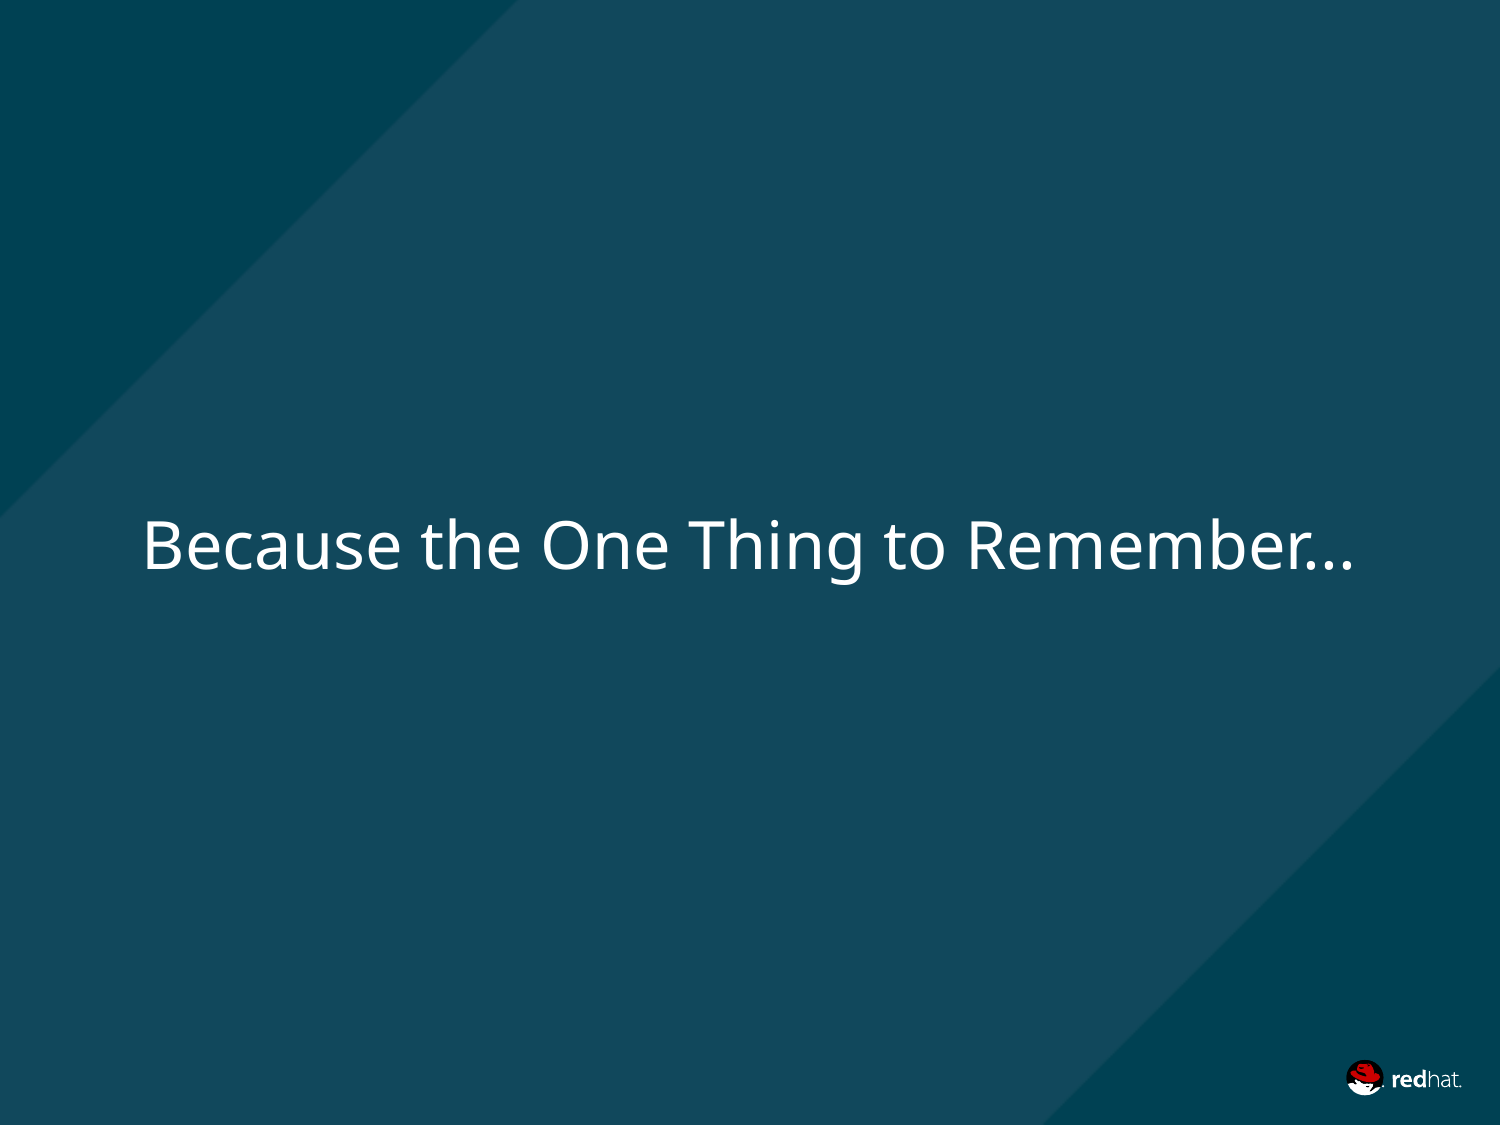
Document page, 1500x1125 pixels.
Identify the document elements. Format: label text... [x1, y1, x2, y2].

picture [0, 0, 1500, 1125]
title Because the One Thing to Remember... [112, 440, 1388, 648]
